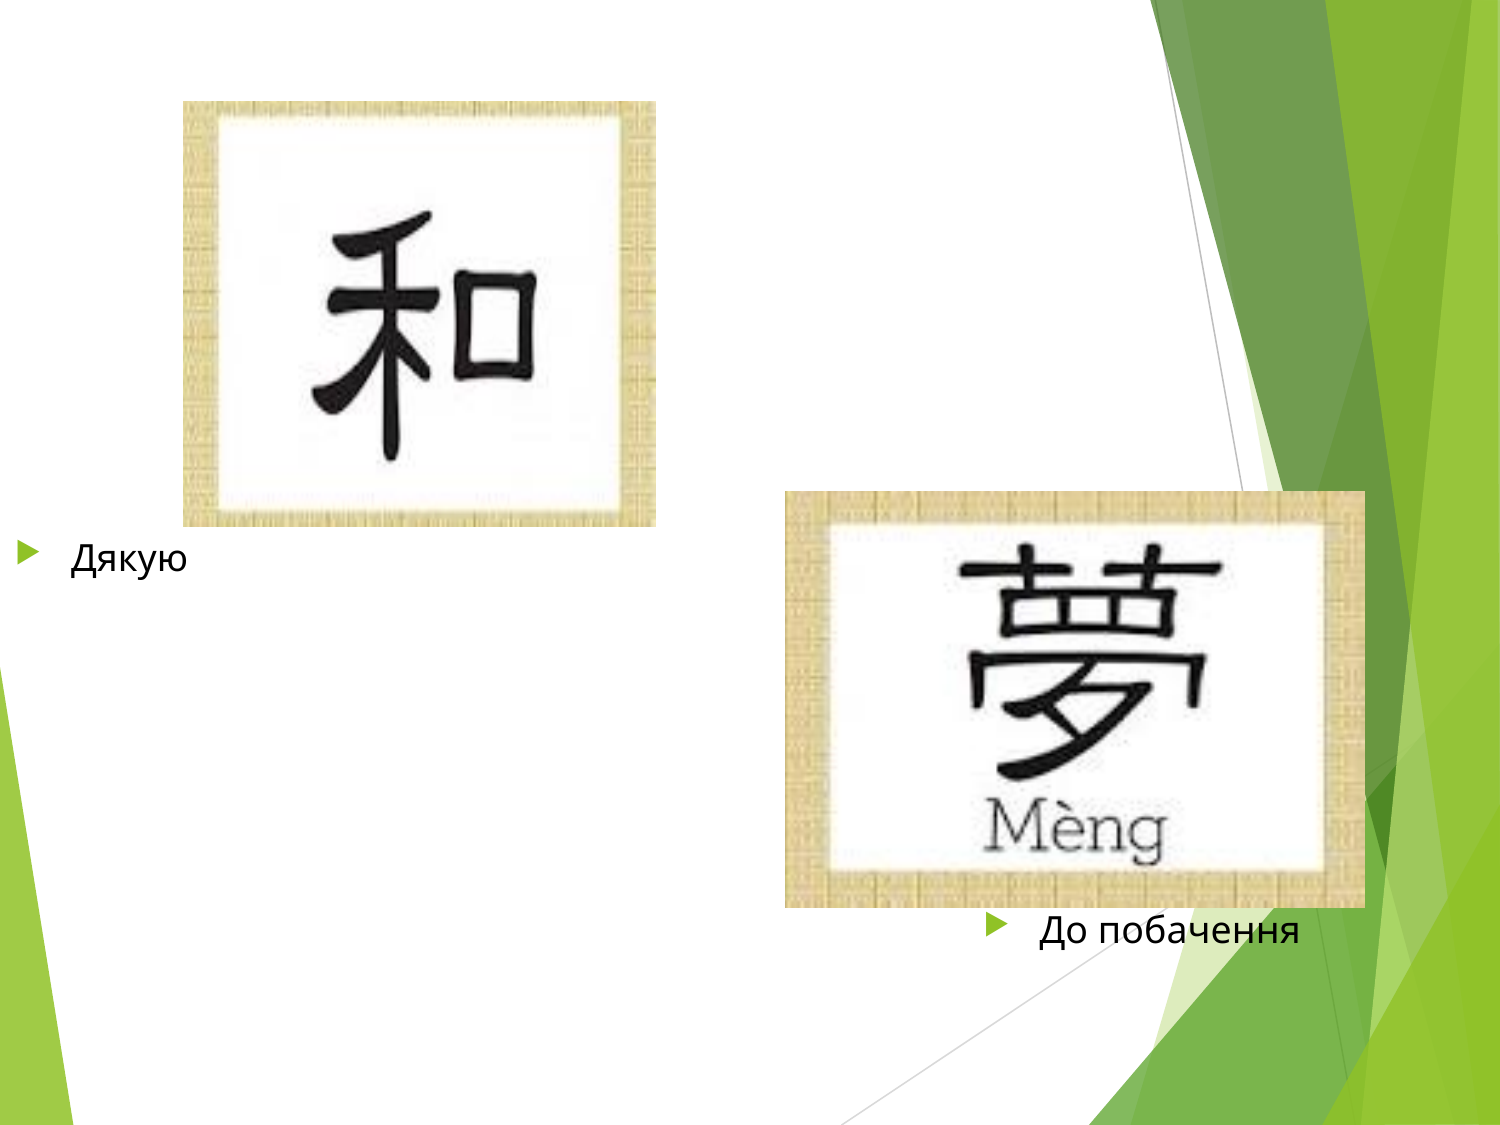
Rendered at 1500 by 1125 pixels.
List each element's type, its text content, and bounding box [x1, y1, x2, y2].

list До побачення [968, 898, 1500, 1004]
list Дякую [0, 527, 260, 633]
picture [183, 101, 656, 528]
picture [785, 491, 1365, 908]
